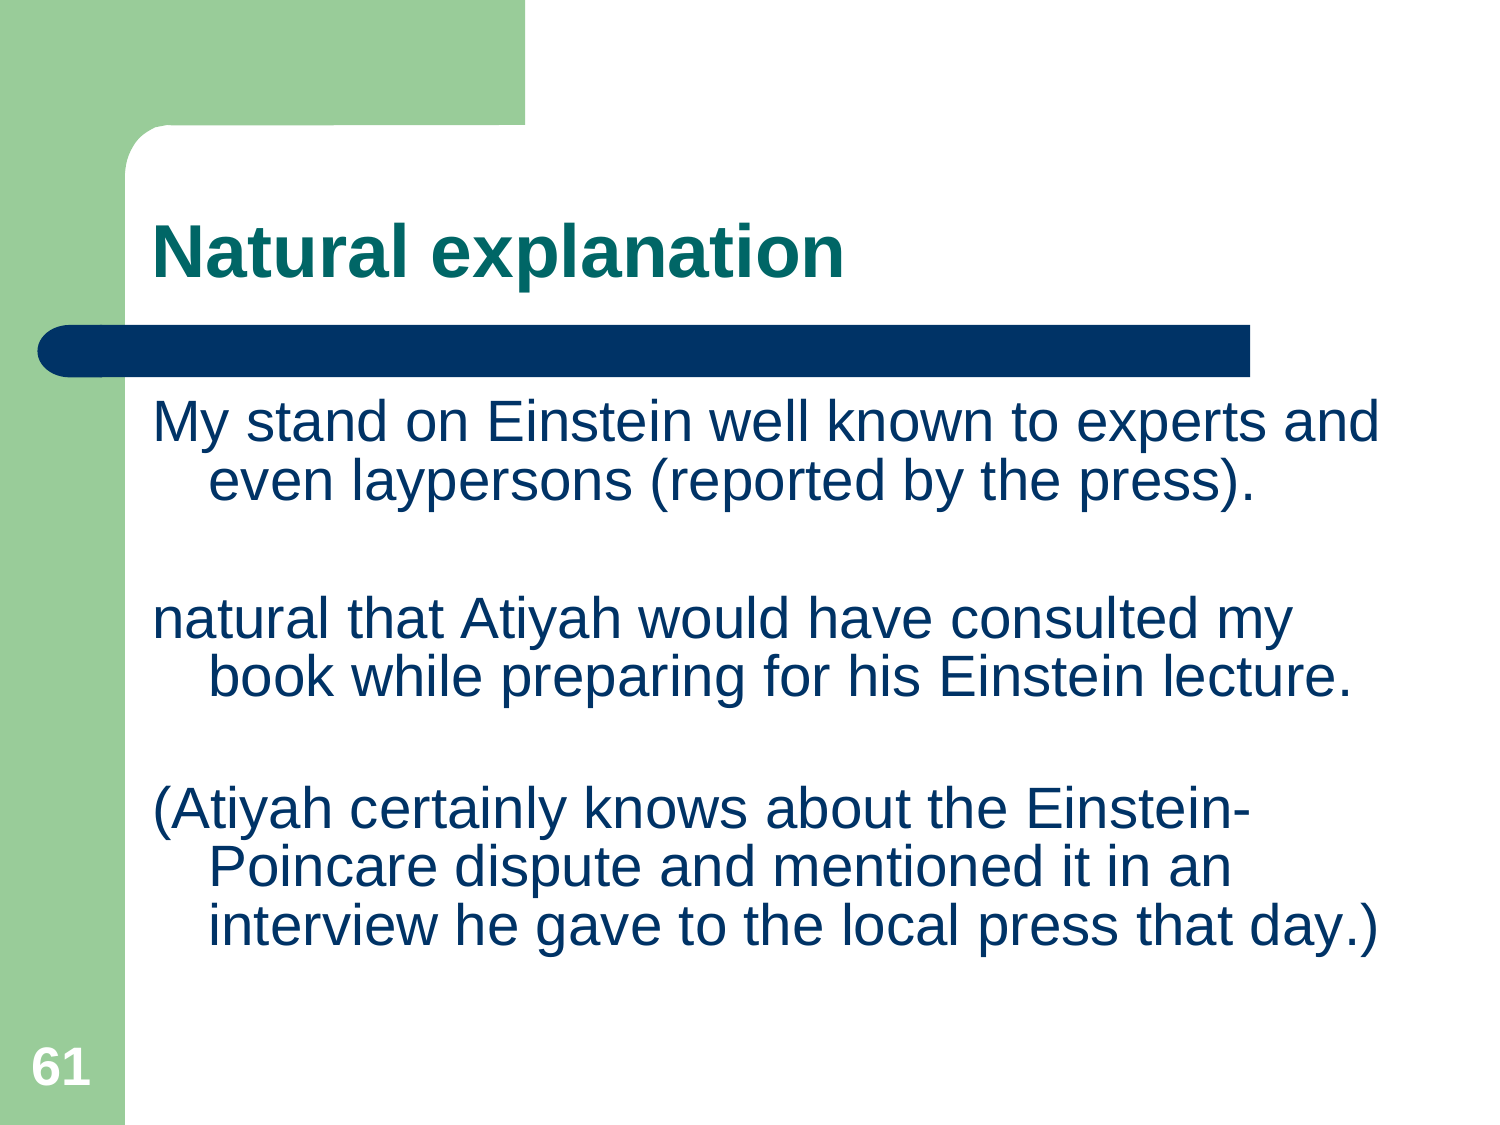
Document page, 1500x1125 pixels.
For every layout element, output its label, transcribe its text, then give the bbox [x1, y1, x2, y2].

title Natural explanation [136, 136, 1414, 301]
list My stand on Einstein well known to experts and even laypersons (reported by the press). natural that Atiyah would have consulted my book while preparing for his Einstein lecture. (Atiyah certainly knows about the Einstein-Poincare dispute and mentioned it in an interview he gave to the local press that day.) [137, 387, 1400, 1062]
